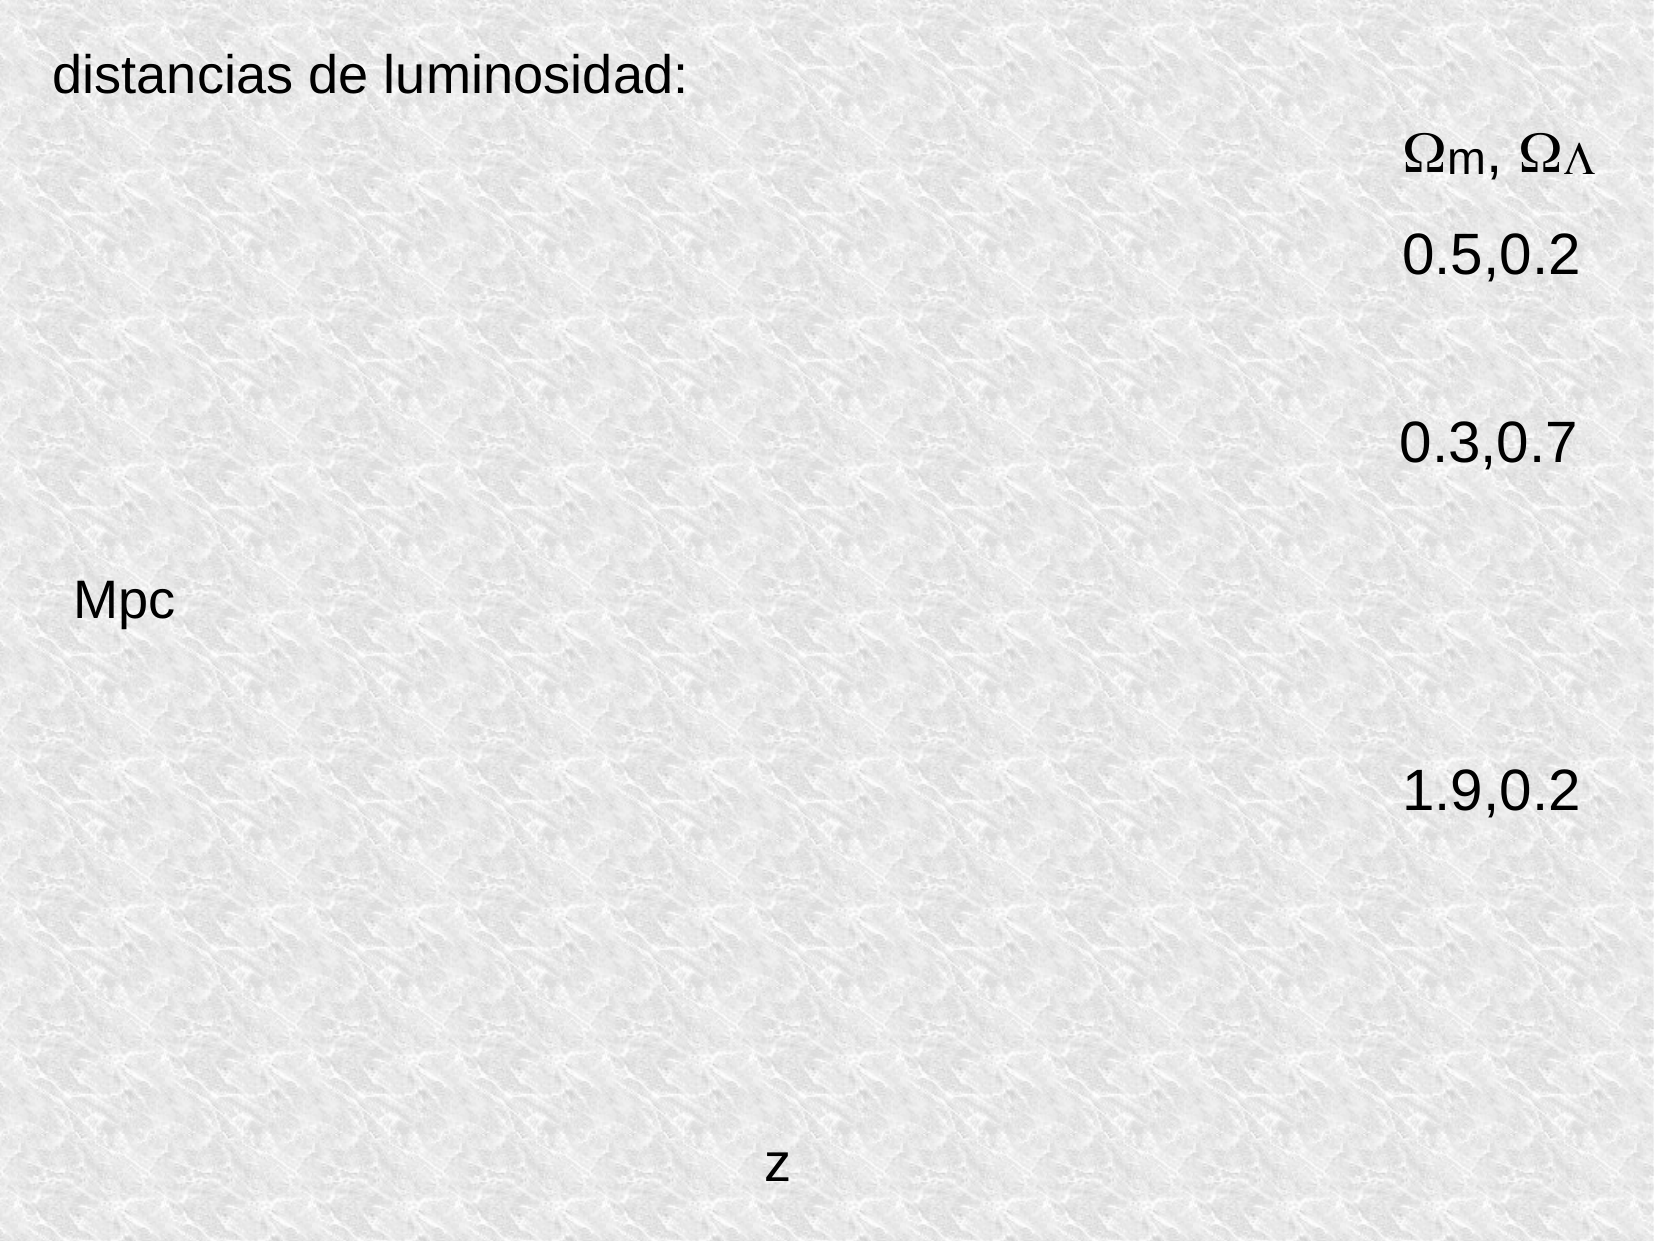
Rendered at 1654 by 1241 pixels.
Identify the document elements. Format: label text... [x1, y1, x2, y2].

text_box Mpc [58, 562, 188, 643]
text_box distancias de luminosidad: [37, 37, 710, 118]
picture [0, 0, 1654, 1241]
text_box 0.3,0.7 [1384, 402, 1576, 488]
text_box z [750, 1125, 804, 1206]
text_box m,  [1387, 112, 1604, 212]
text_box 1.9,0.2 [1387, 750, 1578, 836]
text_box 0.5,0.2 [1387, 214, 1578, 301]
